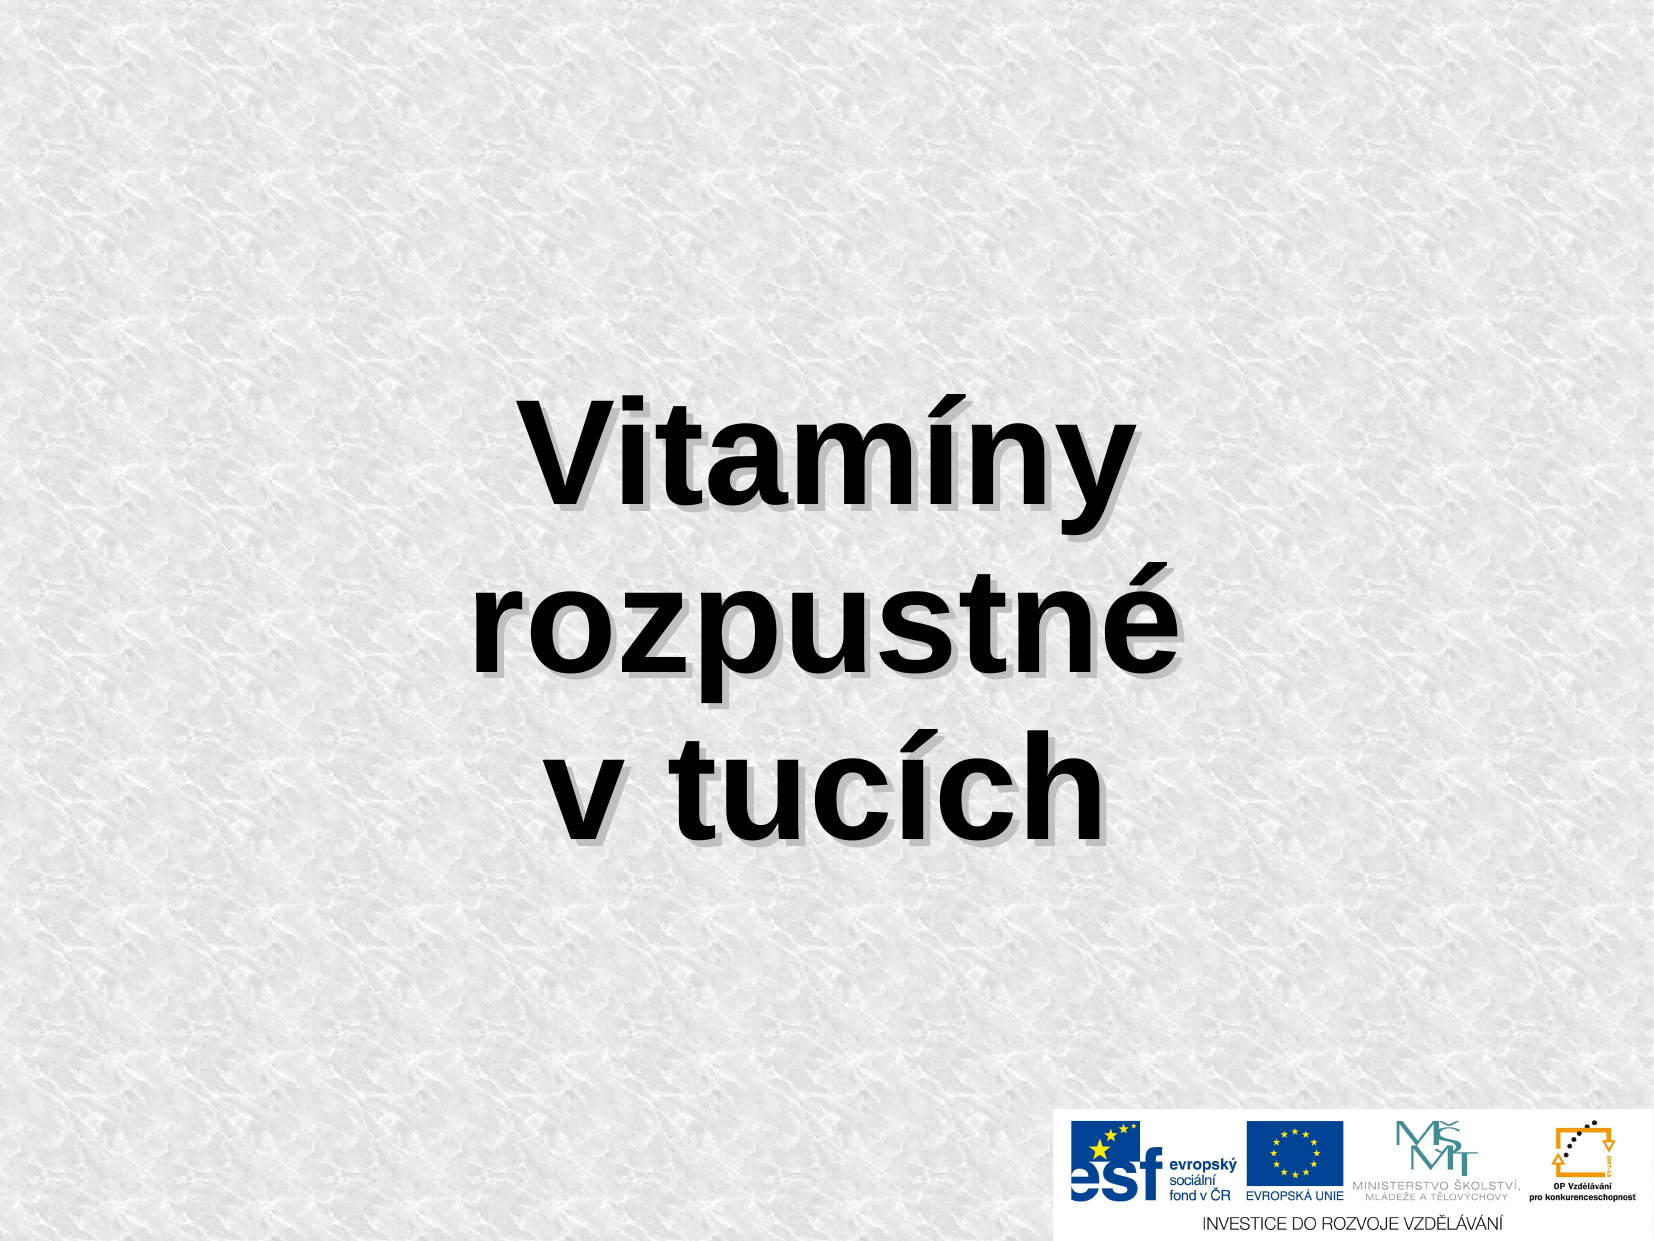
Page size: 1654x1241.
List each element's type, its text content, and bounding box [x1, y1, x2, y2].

subtitle Vitamíny rozpustné v tucích [82, 210, 1571, 1030]
picture [0, 0, 1654, 1241]
